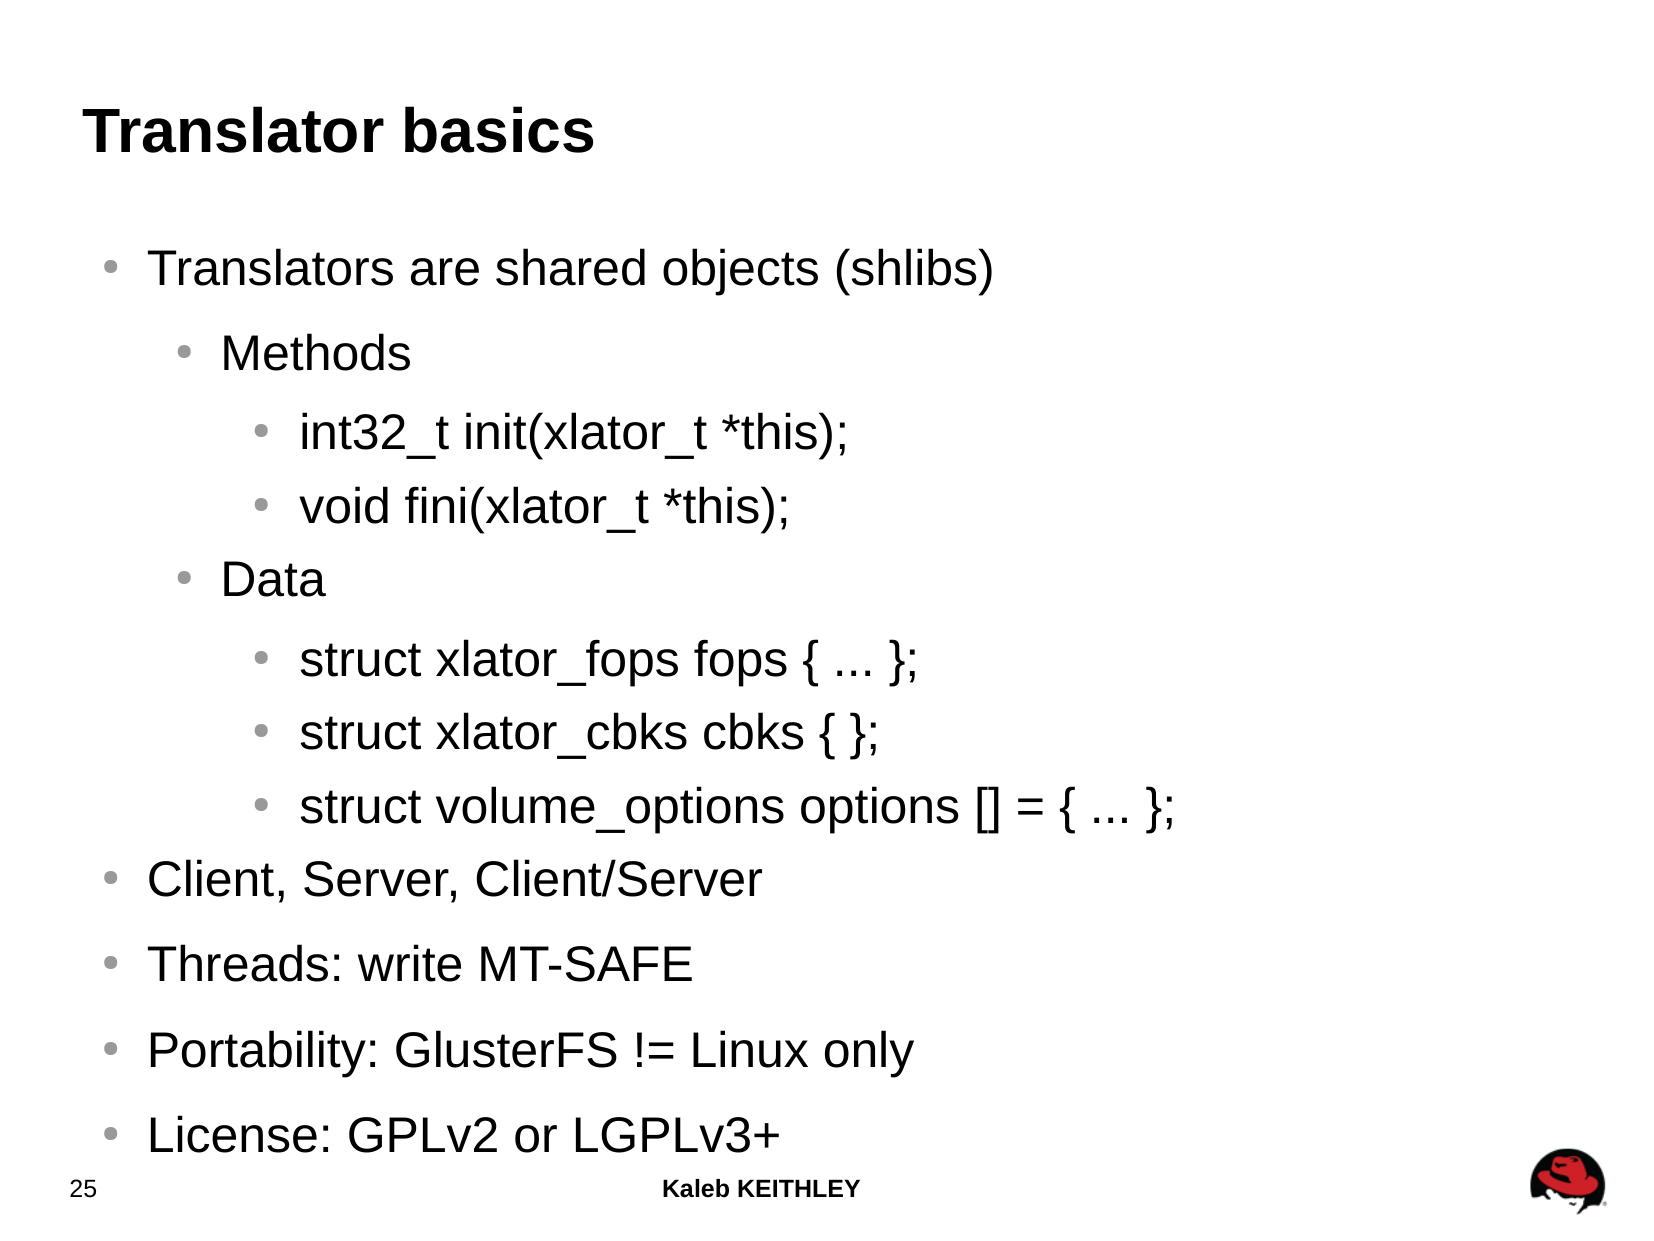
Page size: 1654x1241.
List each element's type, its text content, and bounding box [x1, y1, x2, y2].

title Translator basics [82, 37, 1571, 226]
list Translators are shared objects (shlibs) Methods int32_t init(xlator_t *this); void fini(xlator_t *this); Data struct xlator_fops fops { ... }; struct xlator_cbks cbks { }; struct volume_options options [] = { ... }; Client, Server, Client/Server Threads: write MT-SAFE Portability: GlusterFS != Linux only License: GPLv2 or LGPLv3+ [86, 240, 1576, 1163]
picture [1529, 1146, 1613, 1224]
